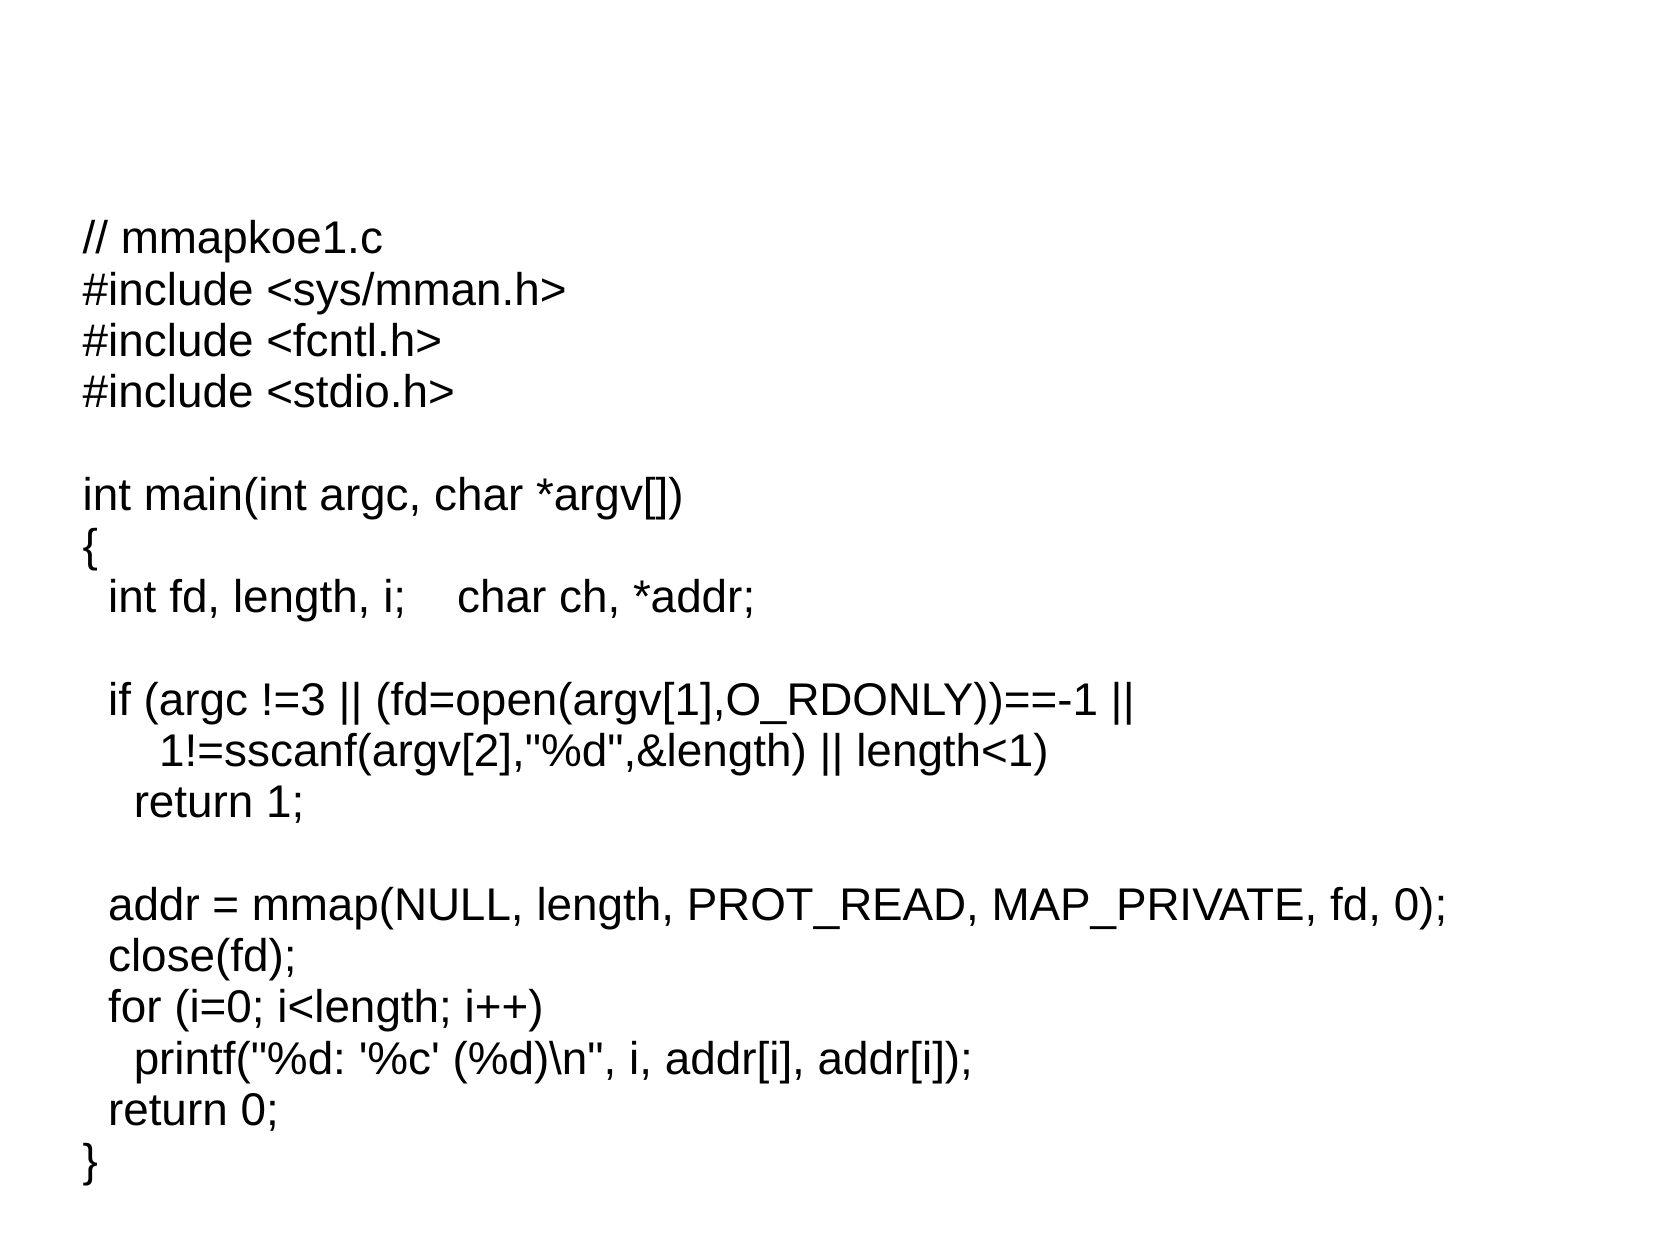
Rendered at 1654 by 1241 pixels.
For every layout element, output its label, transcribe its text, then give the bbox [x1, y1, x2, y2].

text_box // mmapkoe1.c #include <sys/mman.h> #include <fcntl.h> #include <stdio.h> int main(int argc, char *argv[]) { int fd, length, i; char ch, *addr; if (argc !=3 || (fd=open(argv[1],O_RDONLY))==-1 || 1!=sscanf(argv[2],"%d",&length) || length<1) return 1; addr = mmap(NULL, length, PROT_READ, MAP_PRIVATE, fd, 0); close(fd); for (i=0; i<length; i++) printf("%d: '%c' (%d)\n", i, addr[i], addr[i]); return 0; } [82, 212, 1571, 1187]
